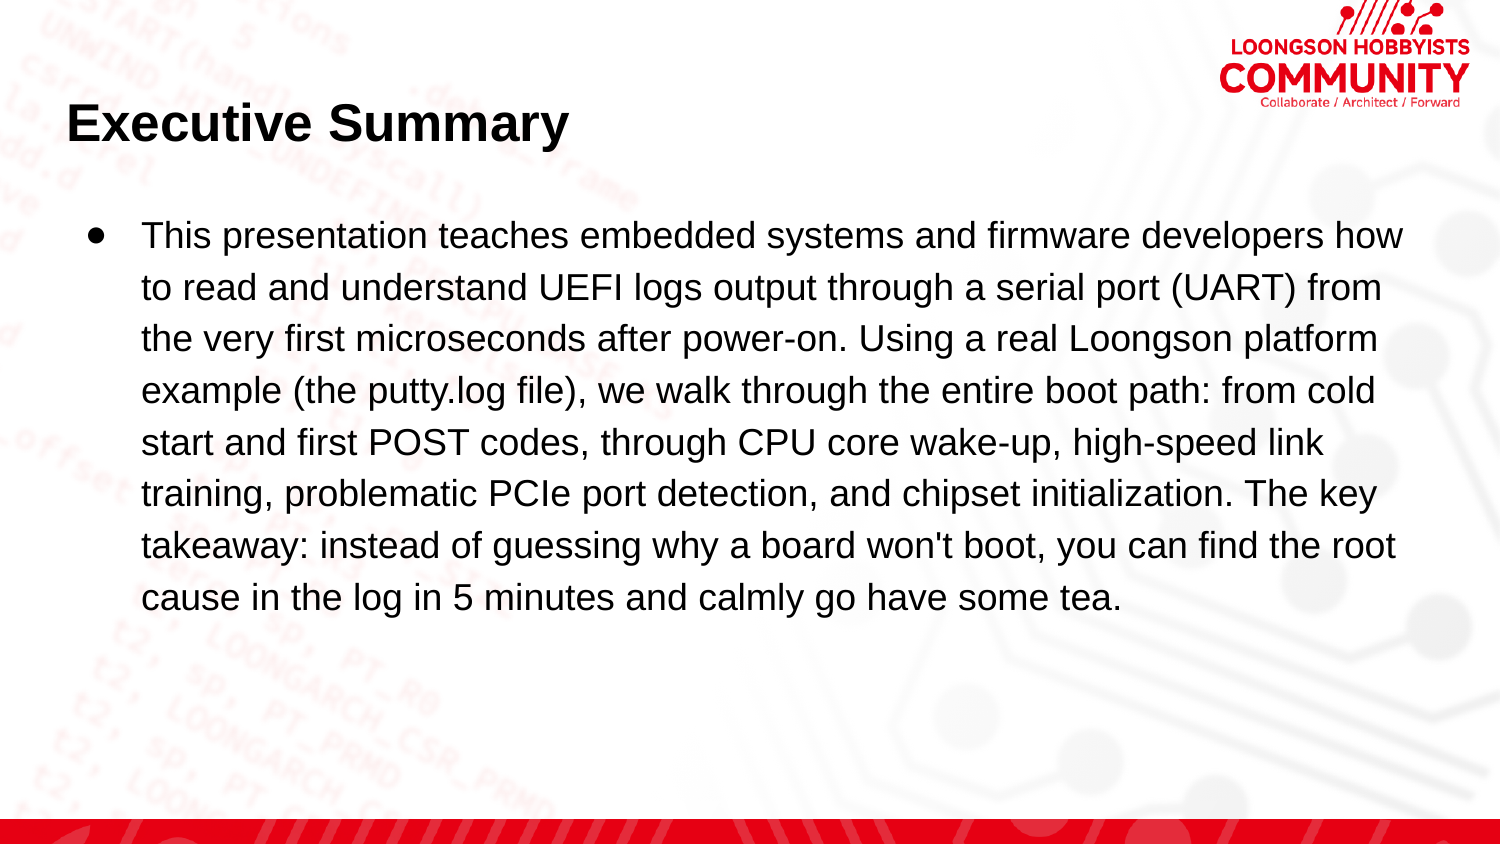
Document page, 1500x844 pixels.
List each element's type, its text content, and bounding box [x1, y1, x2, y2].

list This presentation teaches embedded systems and firmware developers how to read and understand UEFI logs output through a serial port (UART) from the very first microseconds after power-on. Using a real Loongson platform example (the putty.log file), we walk through the entire boot path: from cold start and first POST codes, through CPU core wake-up, high-speed link training, problematic PCIe port detection, and chipset initialization. The key takeaway: instead of guessing why a board won't boot, you can find the root cause in the log in 5 minutes and calmly go have some tea. [51, 189, 1449, 750]
title Executive Summary [51, 72, 1449, 167]
picture [0, 0, 1500, 844]
